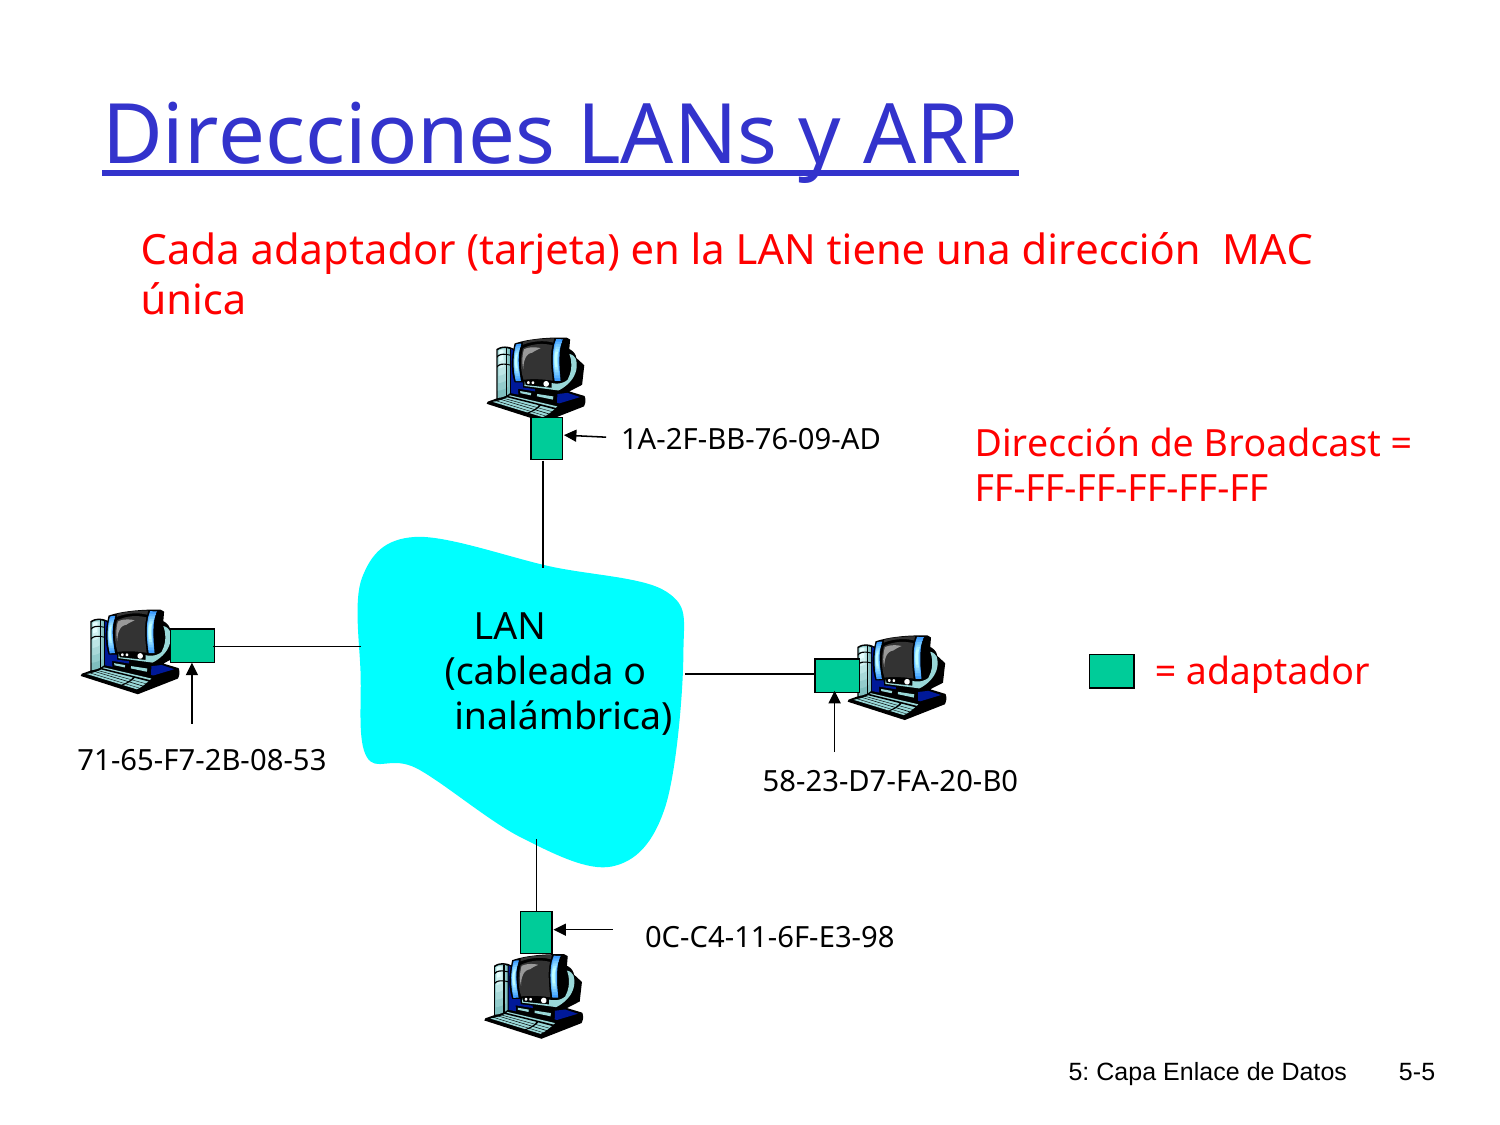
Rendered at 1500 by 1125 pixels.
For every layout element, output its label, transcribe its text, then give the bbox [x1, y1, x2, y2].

picture [484, 953, 585, 1039]
text_box LAN (cableada o inalámbrica) [429, 594, 688, 746]
text_box = adaptador [1140, 638, 1385, 700]
text_box 0C-C4-11-6F-E3-98 [630, 911, 910, 962]
text_box Dirección de Broadcast = FF-FF-FF-FF-FF-FF [959, 410, 1428, 517]
text_box 71-65-F7-2B-08-53 [62, 733, 342, 785]
picture [486, 336, 588, 423]
text_box Cada adaptador (tarjeta) en la LAN tiene una dirección MAC única [125, 215, 1372, 332]
text_box 58-23-D7-FA-20-B0 [747, 754, 1034, 806]
text_box [357, 536, 677, 868]
picture [80, 608, 182, 695]
text_box 1A-2F-BB-76-09-AD [606, 412, 897, 464]
picture [847, 634, 948, 721]
title Direcciones LANs y ARP [87, 37, 1363, 225]
